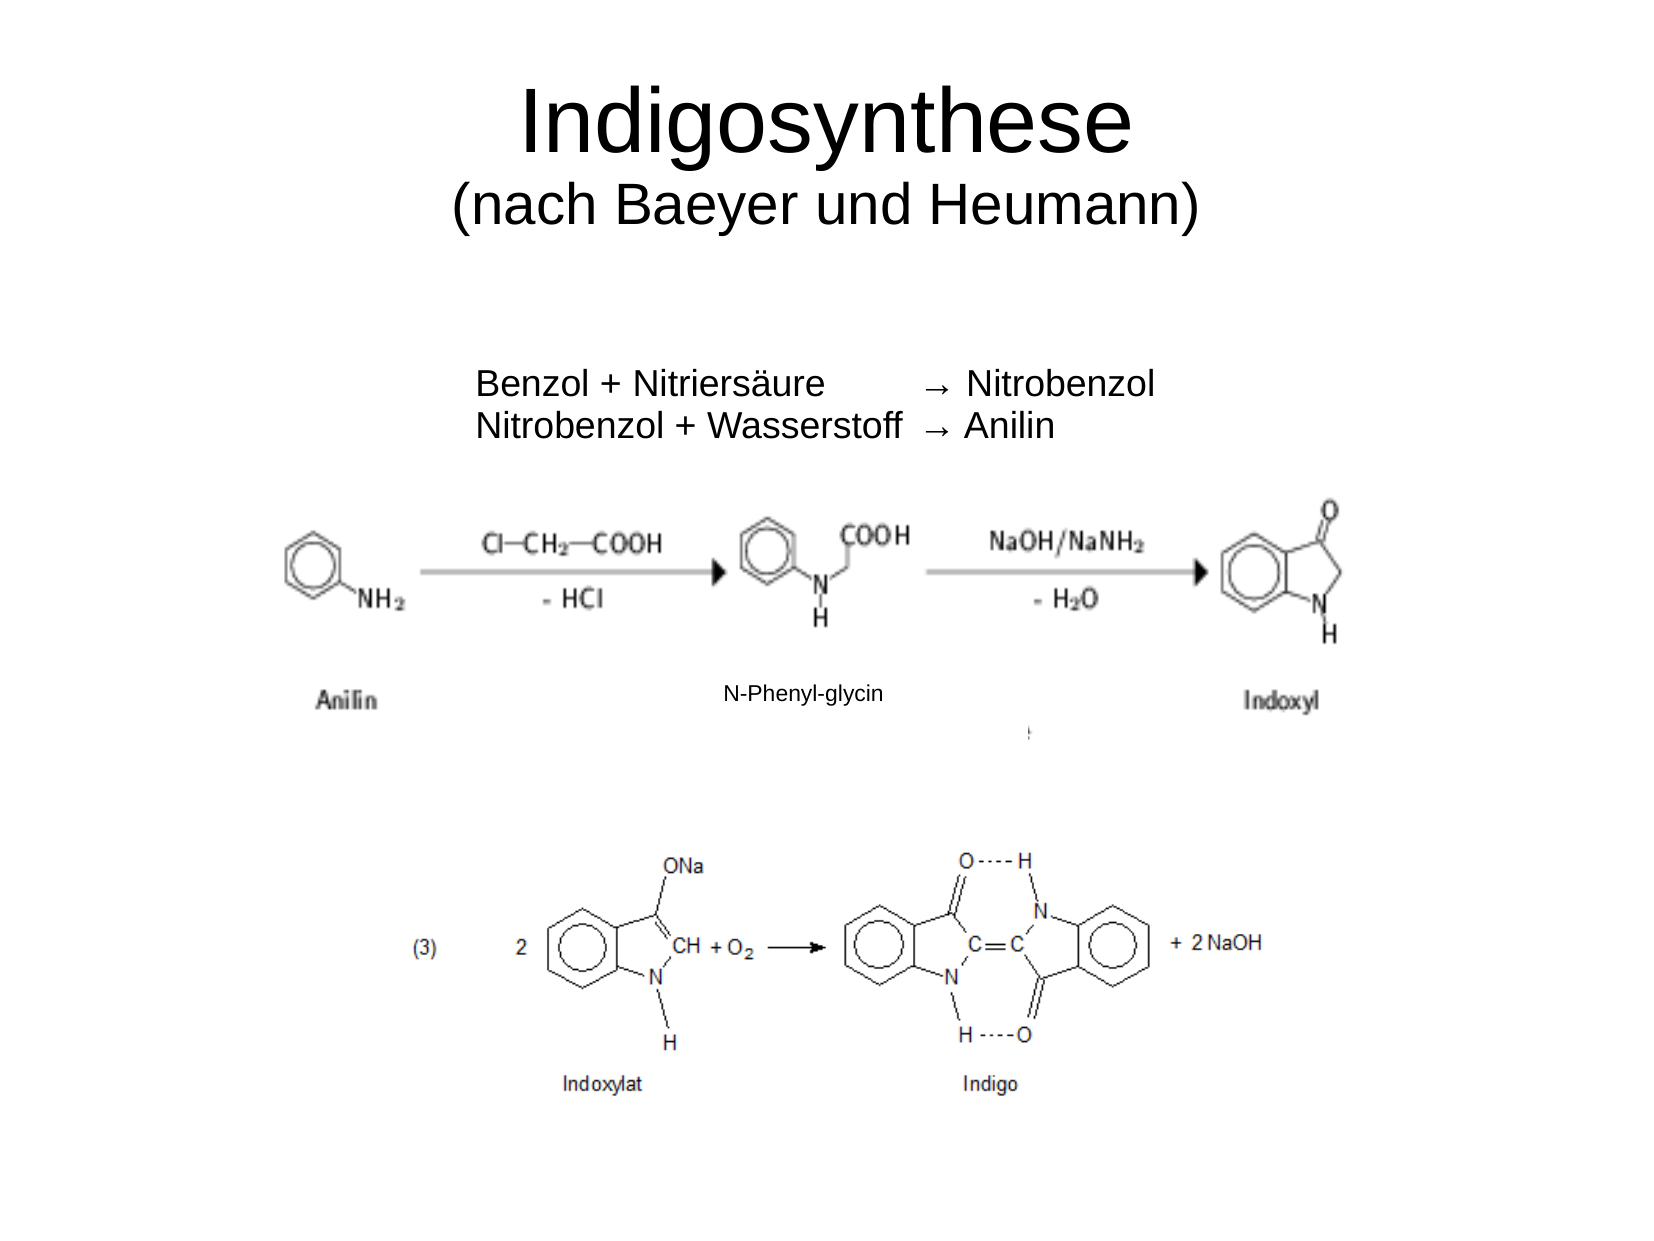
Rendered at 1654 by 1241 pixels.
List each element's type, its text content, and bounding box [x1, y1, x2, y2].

title Indigosynthese (nach Baeyer und Heumann) [82, 49, 1571, 257]
picture [283, 496, 1347, 1099]
text_box Benzol + Nitriersäure → Nitrobenzol Nitrobenzol + Wasserstoff → Anilin [460, 355, 1394, 497]
text_box [673, 637, 1028, 850]
text_box N-Phenyl-glycin [708, 673, 1123, 714]
